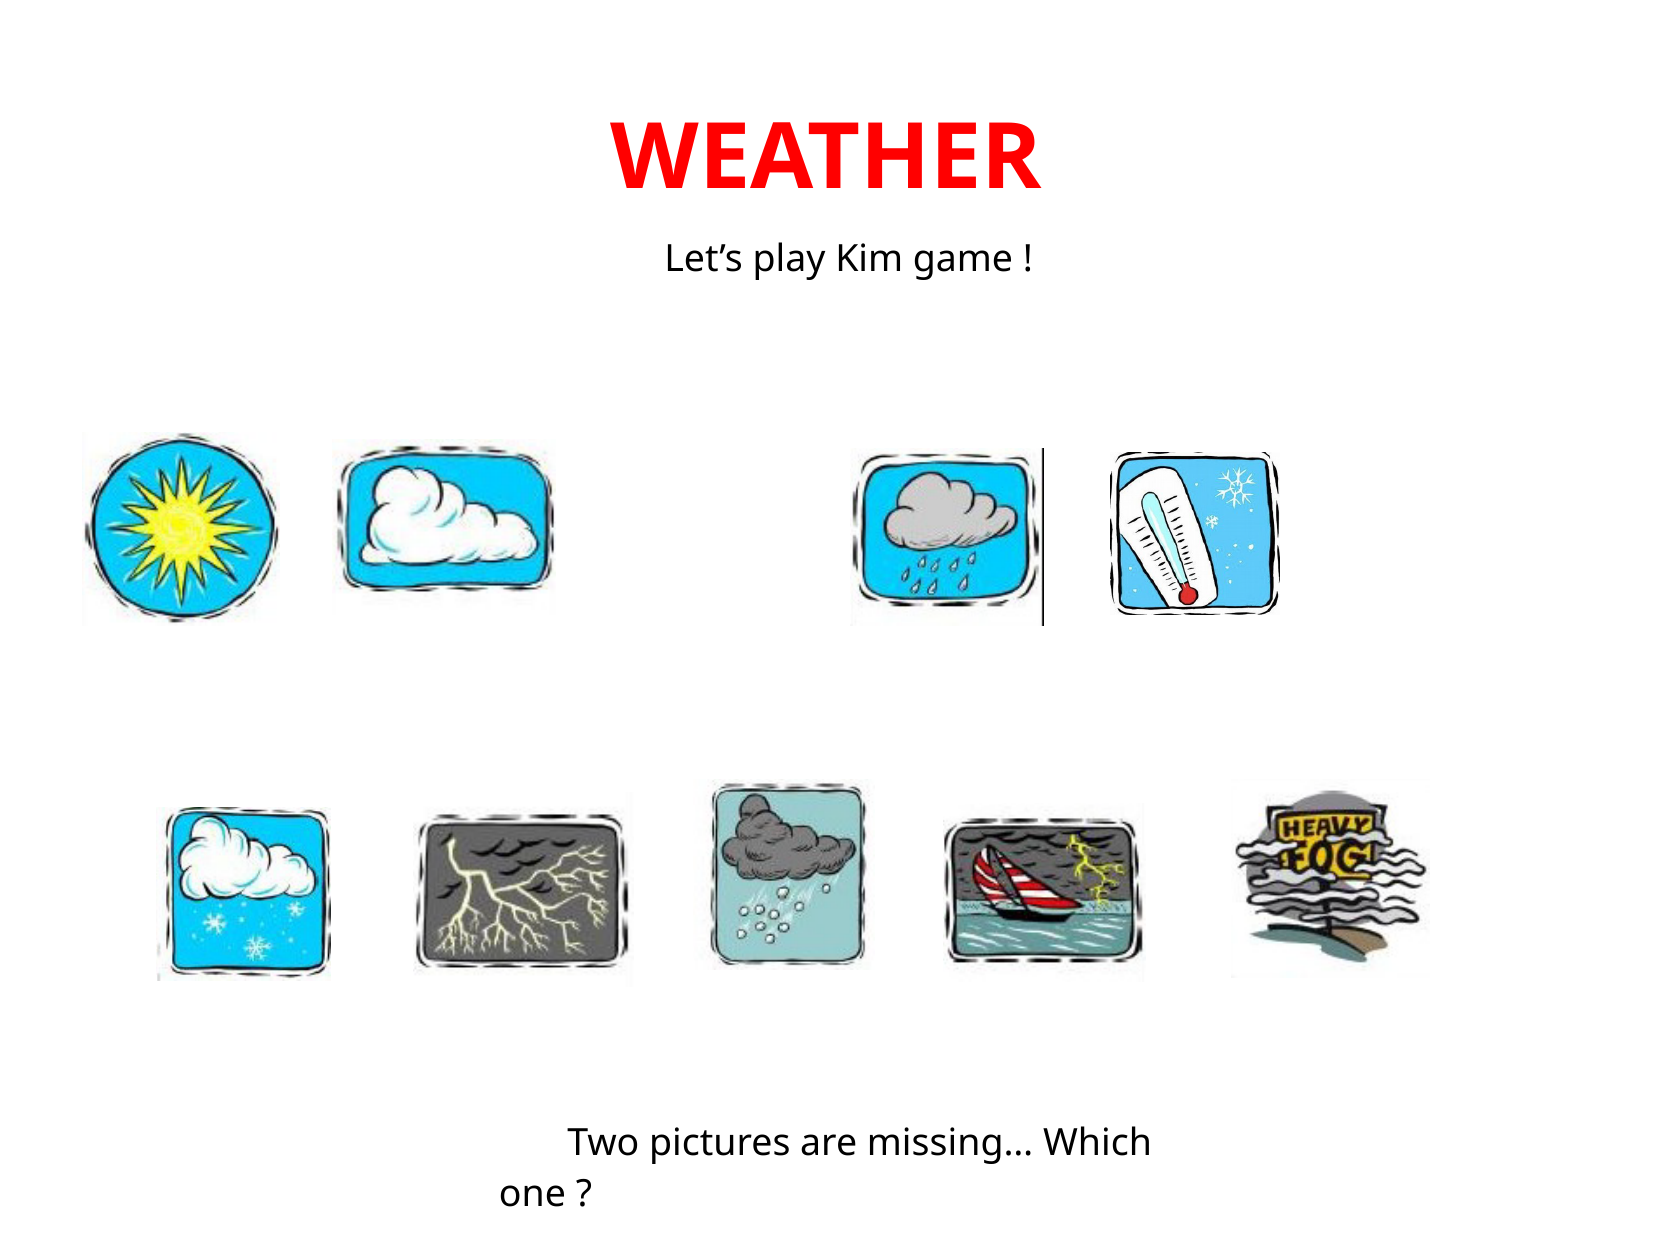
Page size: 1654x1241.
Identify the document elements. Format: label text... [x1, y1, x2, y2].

text_box Let’s play Kim game ! [649, 224, 1193, 286]
picture [1110, 452, 1280, 615]
picture [332, 439, 556, 615]
picture [413, 792, 634, 987]
picture [1231, 779, 1430, 978]
title WEATHER [82, 49, 1571, 257]
picture [693, 779, 875, 970]
text_box Two pictures are missing… Which one ? [484, 1108, 1205, 1216]
picture [156, 807, 331, 981]
picture [850, 448, 1044, 626]
picture [943, 803, 1146, 982]
picture [82, 432, 280, 626]
